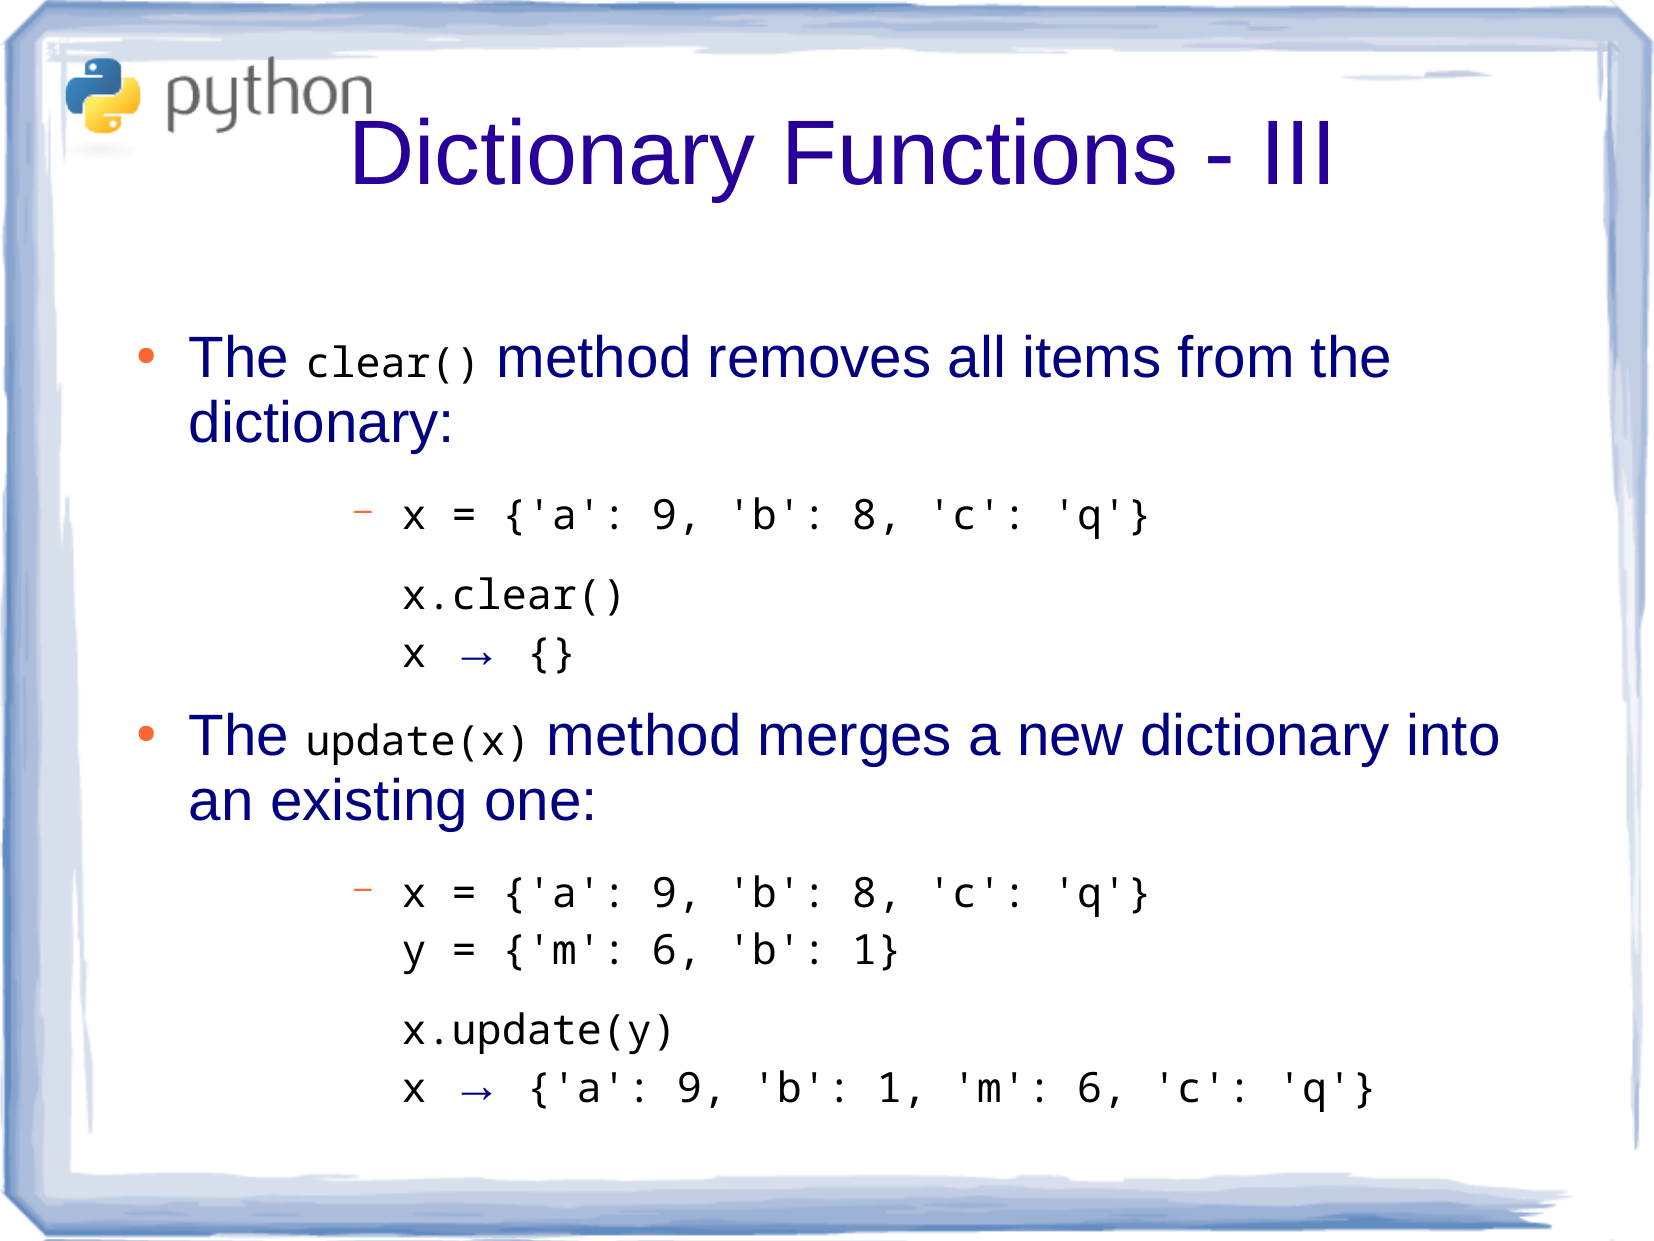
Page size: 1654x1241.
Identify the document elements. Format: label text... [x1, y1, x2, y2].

list The clear() method removes all items from the dictionary: x = {'a': 9, 'b': 8, 'c': 'q'} x.clear() x → {} The update(x) method merges a new dictionary into an existing one: x = {'a': 9, 'b': 8, 'c': 'q'} y = {'m': 6, 'b': 1} x.update(y) x → {'a': 9, 'b': 1, 'm': 6, 'c': 'q'} [118, 324, 1571, 1071]
title Dictionary Functions - III [82, 49, 1571, 257]
picture [0, 0, 1654, 1241]
